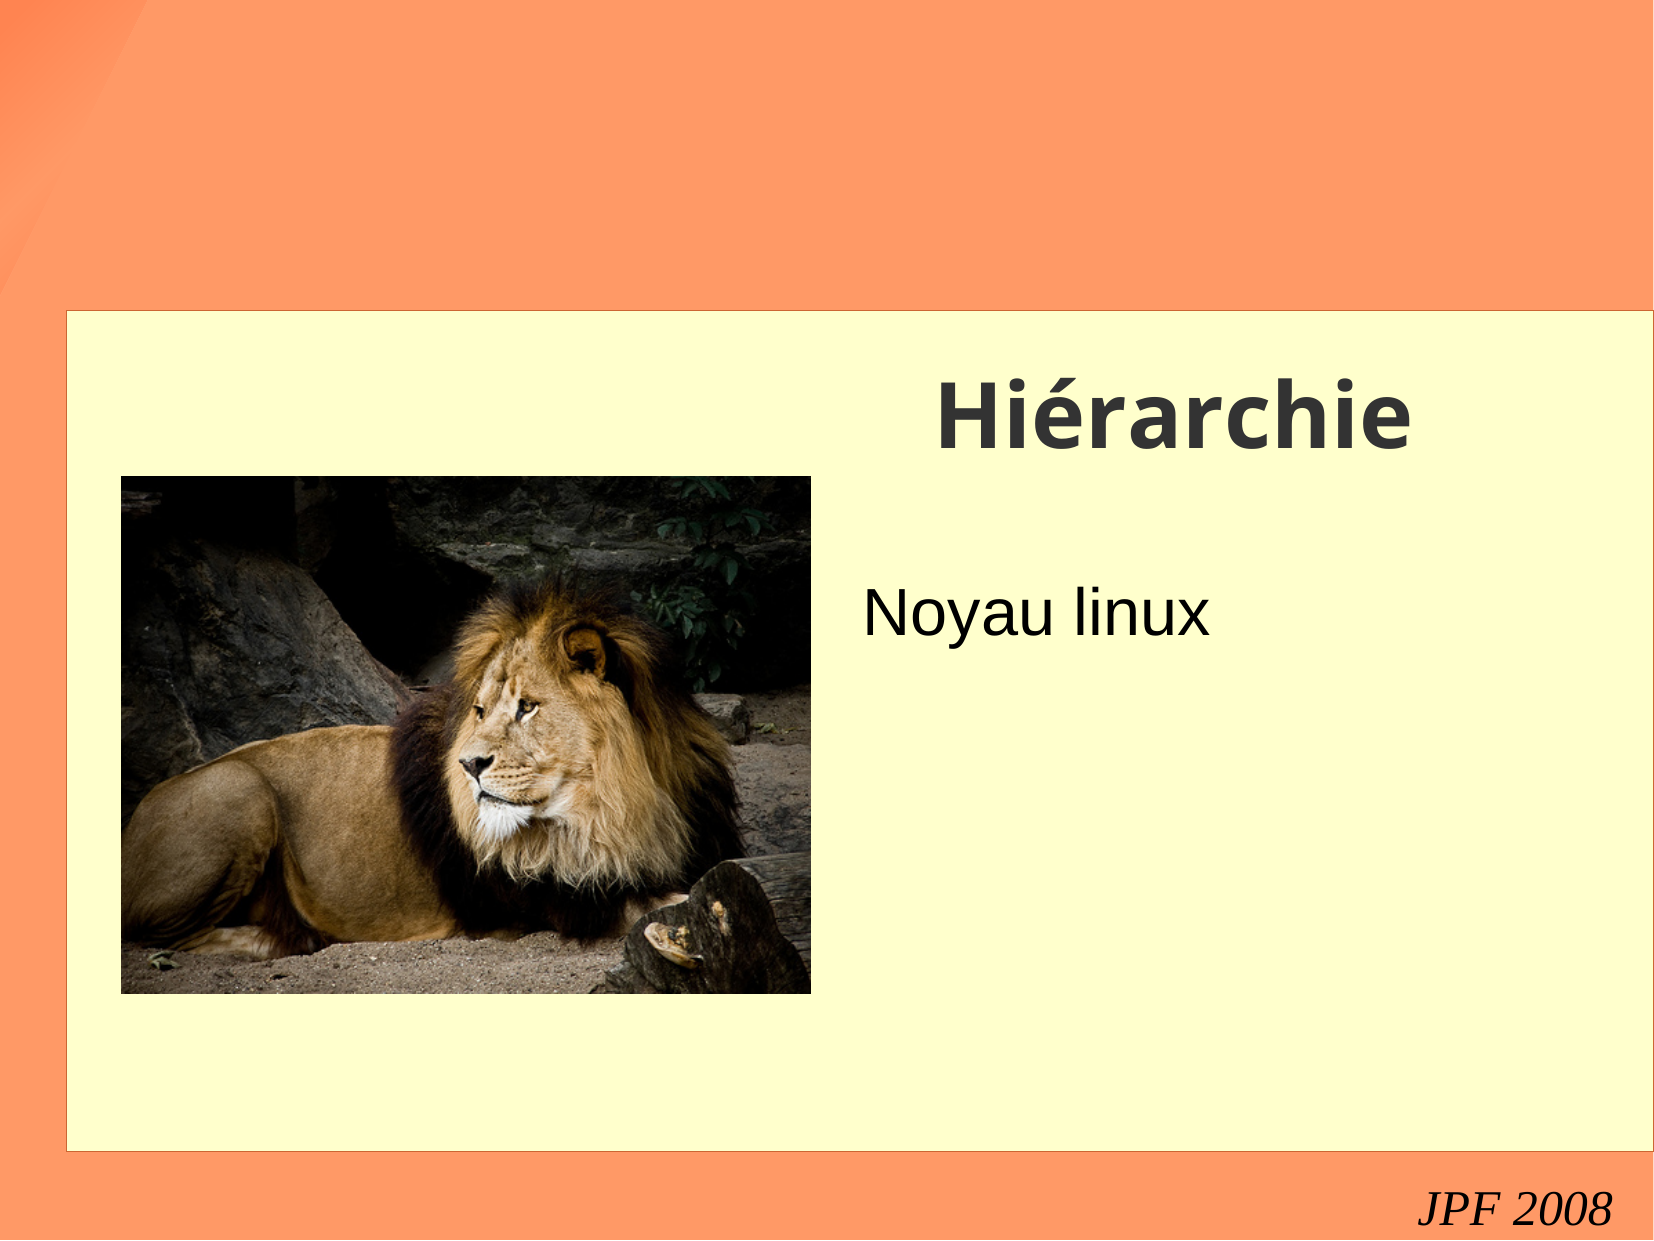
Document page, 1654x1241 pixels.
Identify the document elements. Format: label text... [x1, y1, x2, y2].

title Hiérarchie [688, 309, 1654, 517]
picture [121, 476, 811, 994]
list Noyau linux [845, 575, 1535, 1164]
